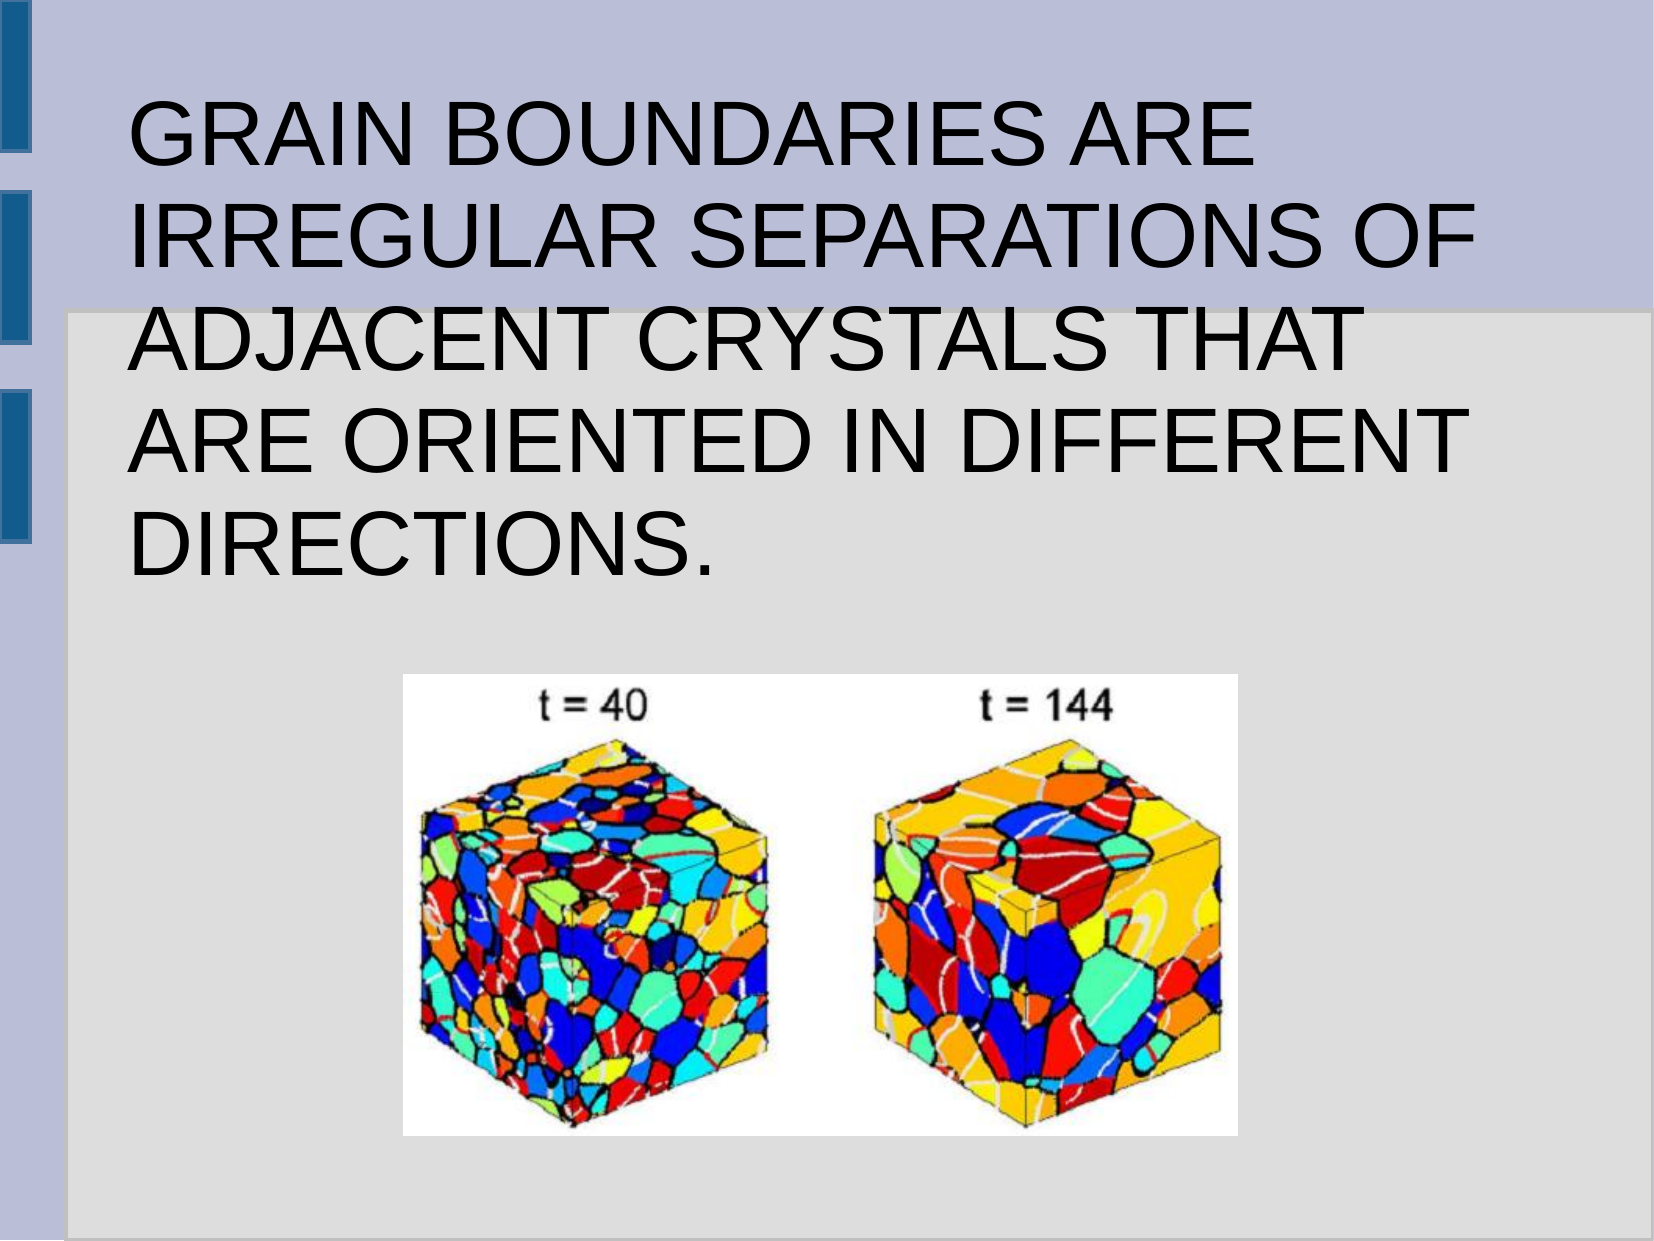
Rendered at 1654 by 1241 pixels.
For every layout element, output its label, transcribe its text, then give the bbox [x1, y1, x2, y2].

picture [403, 675, 1238, 1136]
text_box GRAIN BOUNDARIES ARE IRREGULAR SEPARATIONS OF ADJACENT CRYSTALS THAT ARE ORIENTED IN DIFFERENT DIRECTIONS. [112, 75, 1538, 603]
